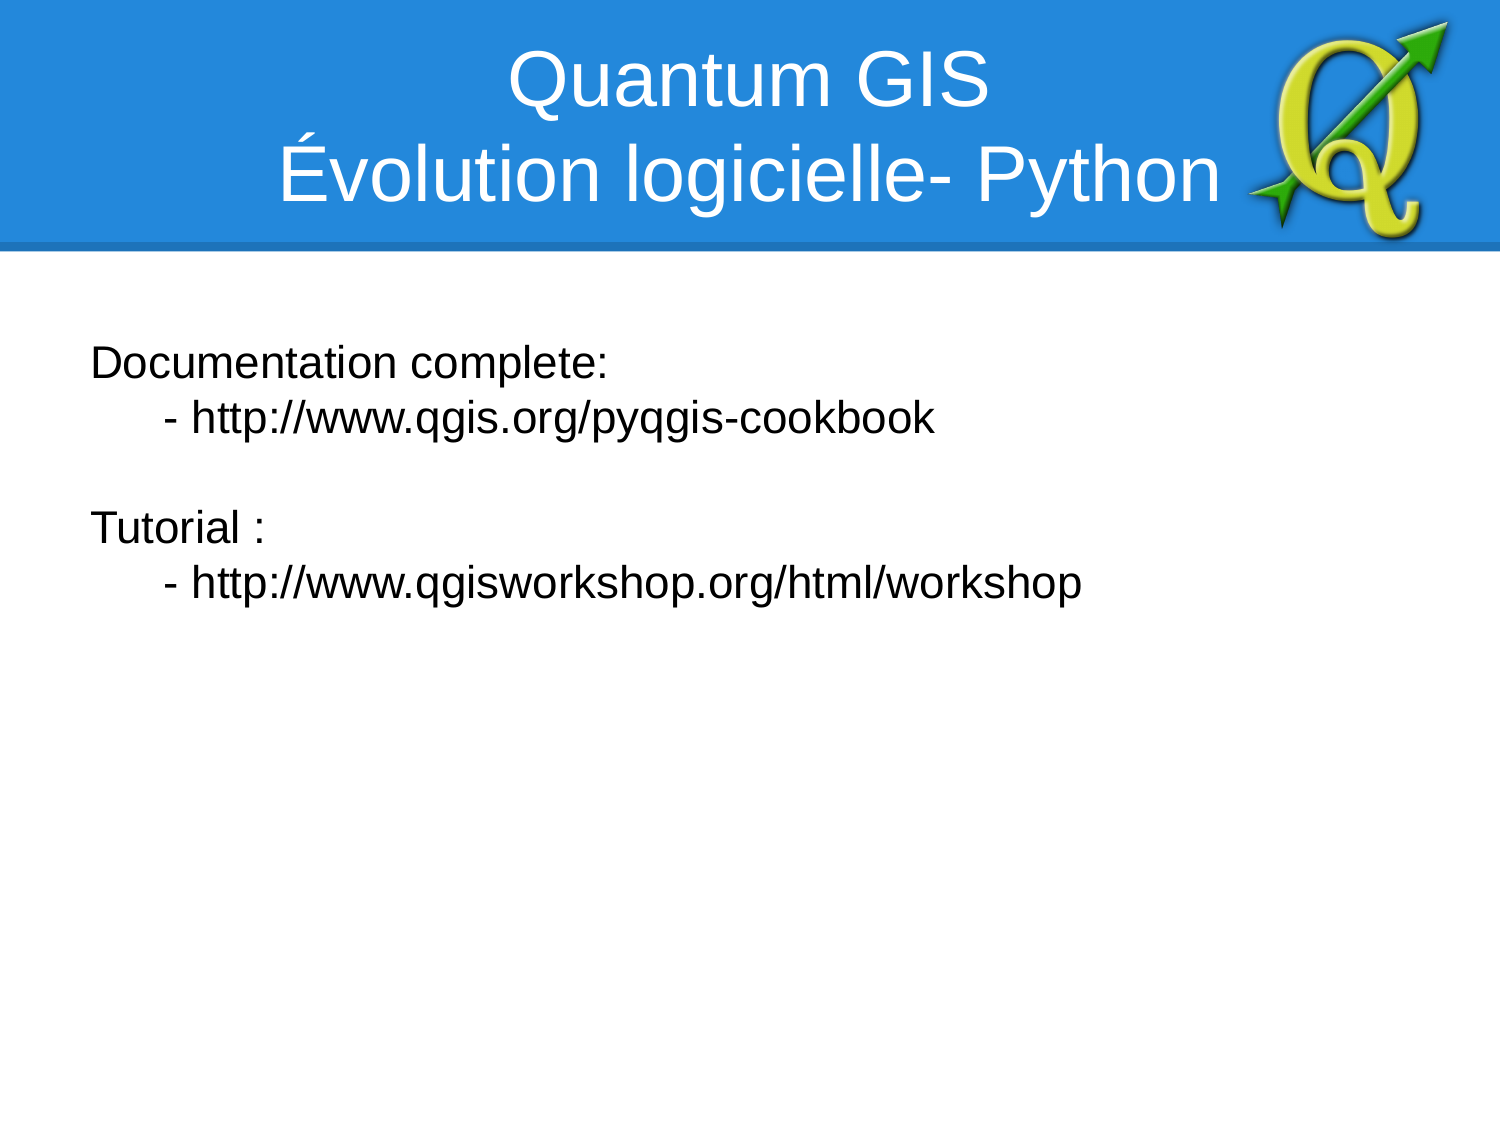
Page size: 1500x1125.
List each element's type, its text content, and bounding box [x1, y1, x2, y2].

list Documentation complete: - http://www.qgis.org/pyqgis-cookbook Tutorial : - http://www.qgisworkshop.org/html/workshop [75, 262, 1425, 1036]
text_box [1238, 10, 1459, 248]
title Quantum GIS Évolution logicielle- Python [75, 12, 1238, 233]
